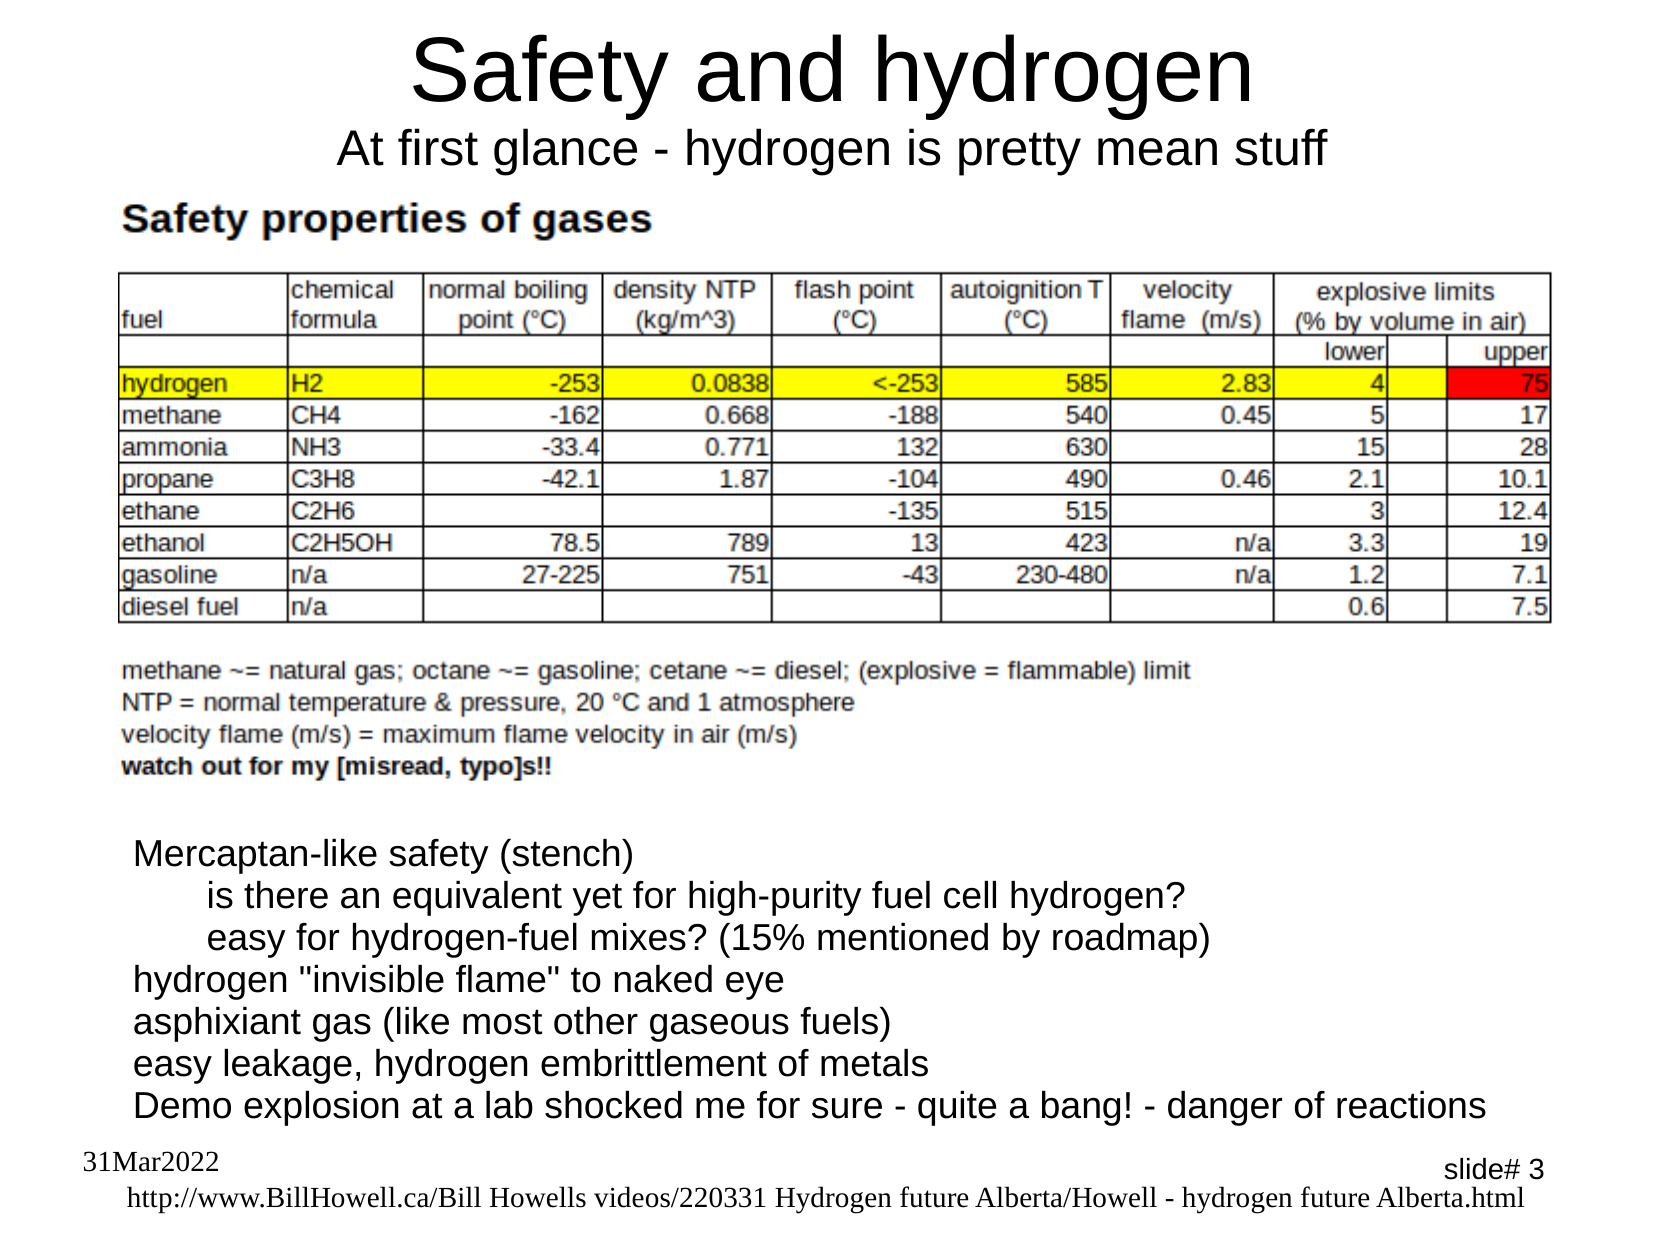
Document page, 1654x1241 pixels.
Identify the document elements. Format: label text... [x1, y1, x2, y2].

picture [118, 189, 1560, 815]
title Safety and hydrogen At first glance - hydrogen is pretty mean stuff [70, 17, 1559, 178]
text_box slide# 3 [1429, 1145, 1571, 1193]
text_box Mercaptan-like safety (stench) is there an equivalent yet for high-purity fuel cell hydrogen? easy for hydrogen-fuel mixes? (15% mentioned by roadmap) hydrogen "invisible flame" to naked eye asphixiant gas (like most other gaseous fuels) easy leakage, hydrogen embrittlement of metals Demo explosion at a lab shocked me for sure - quite a bang! - danger of reactions [118, 825, 1536, 1134]
